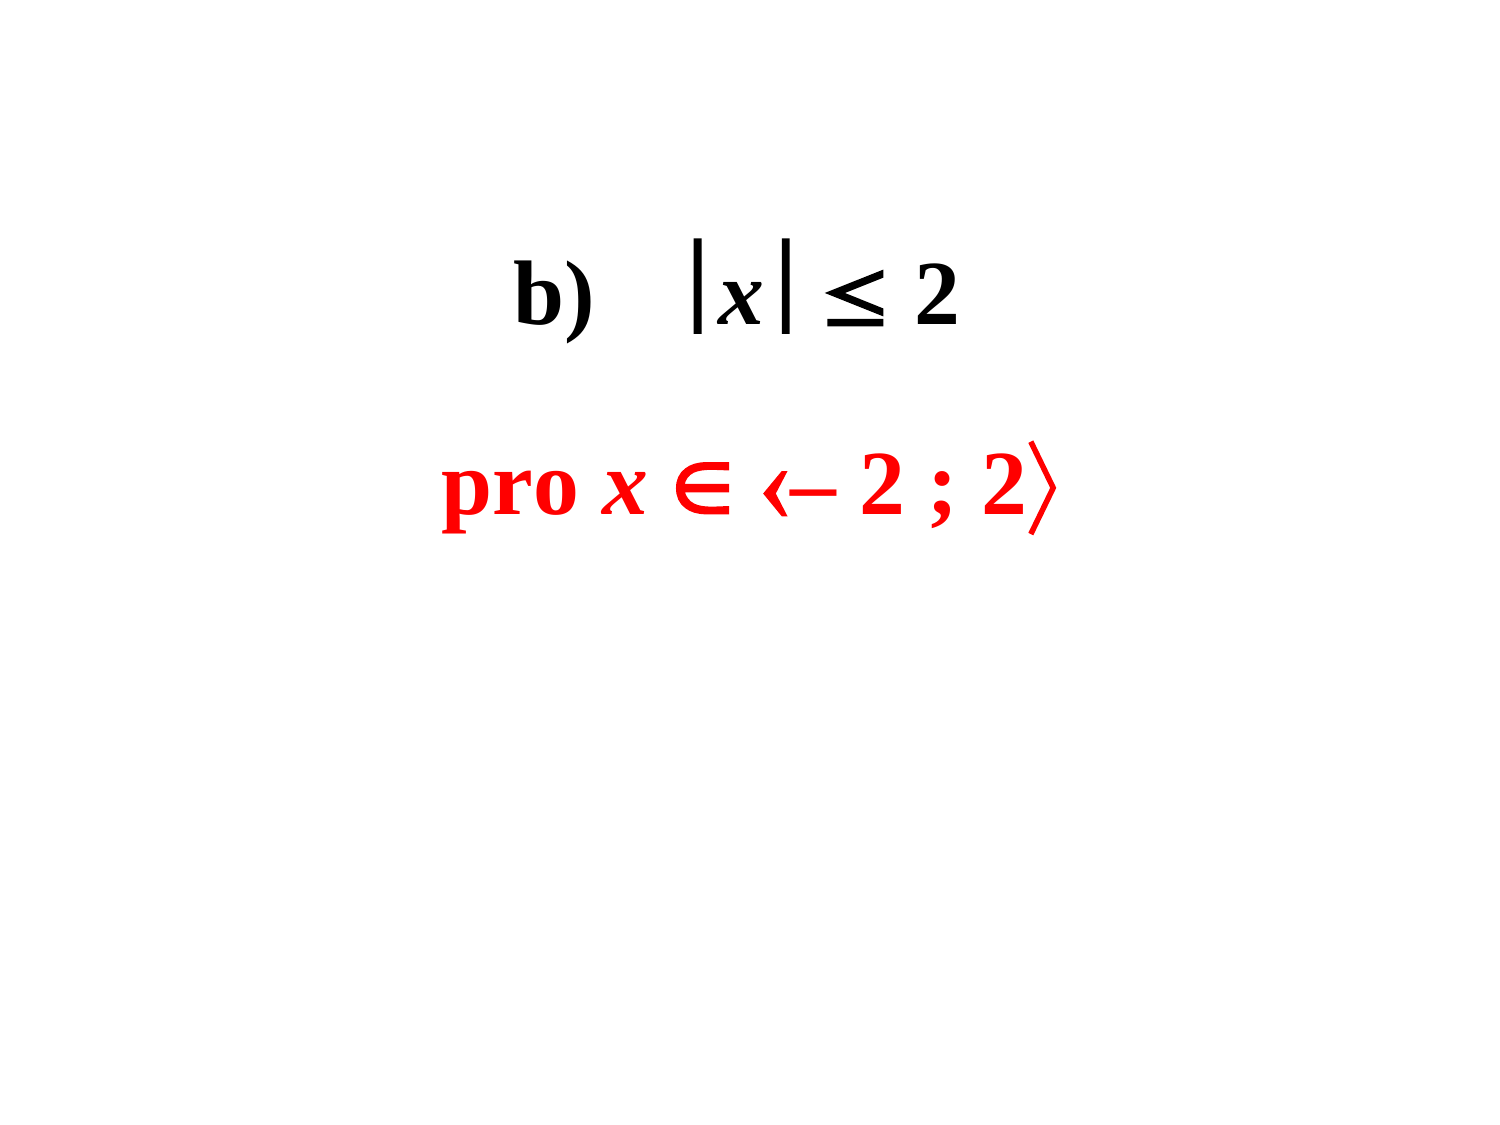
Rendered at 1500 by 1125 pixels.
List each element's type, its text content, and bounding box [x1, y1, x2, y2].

title b) x  2 [99, 199, 1375, 388]
subtitle pro x  – 2 ; 2 [225, 425, 1276, 713]
